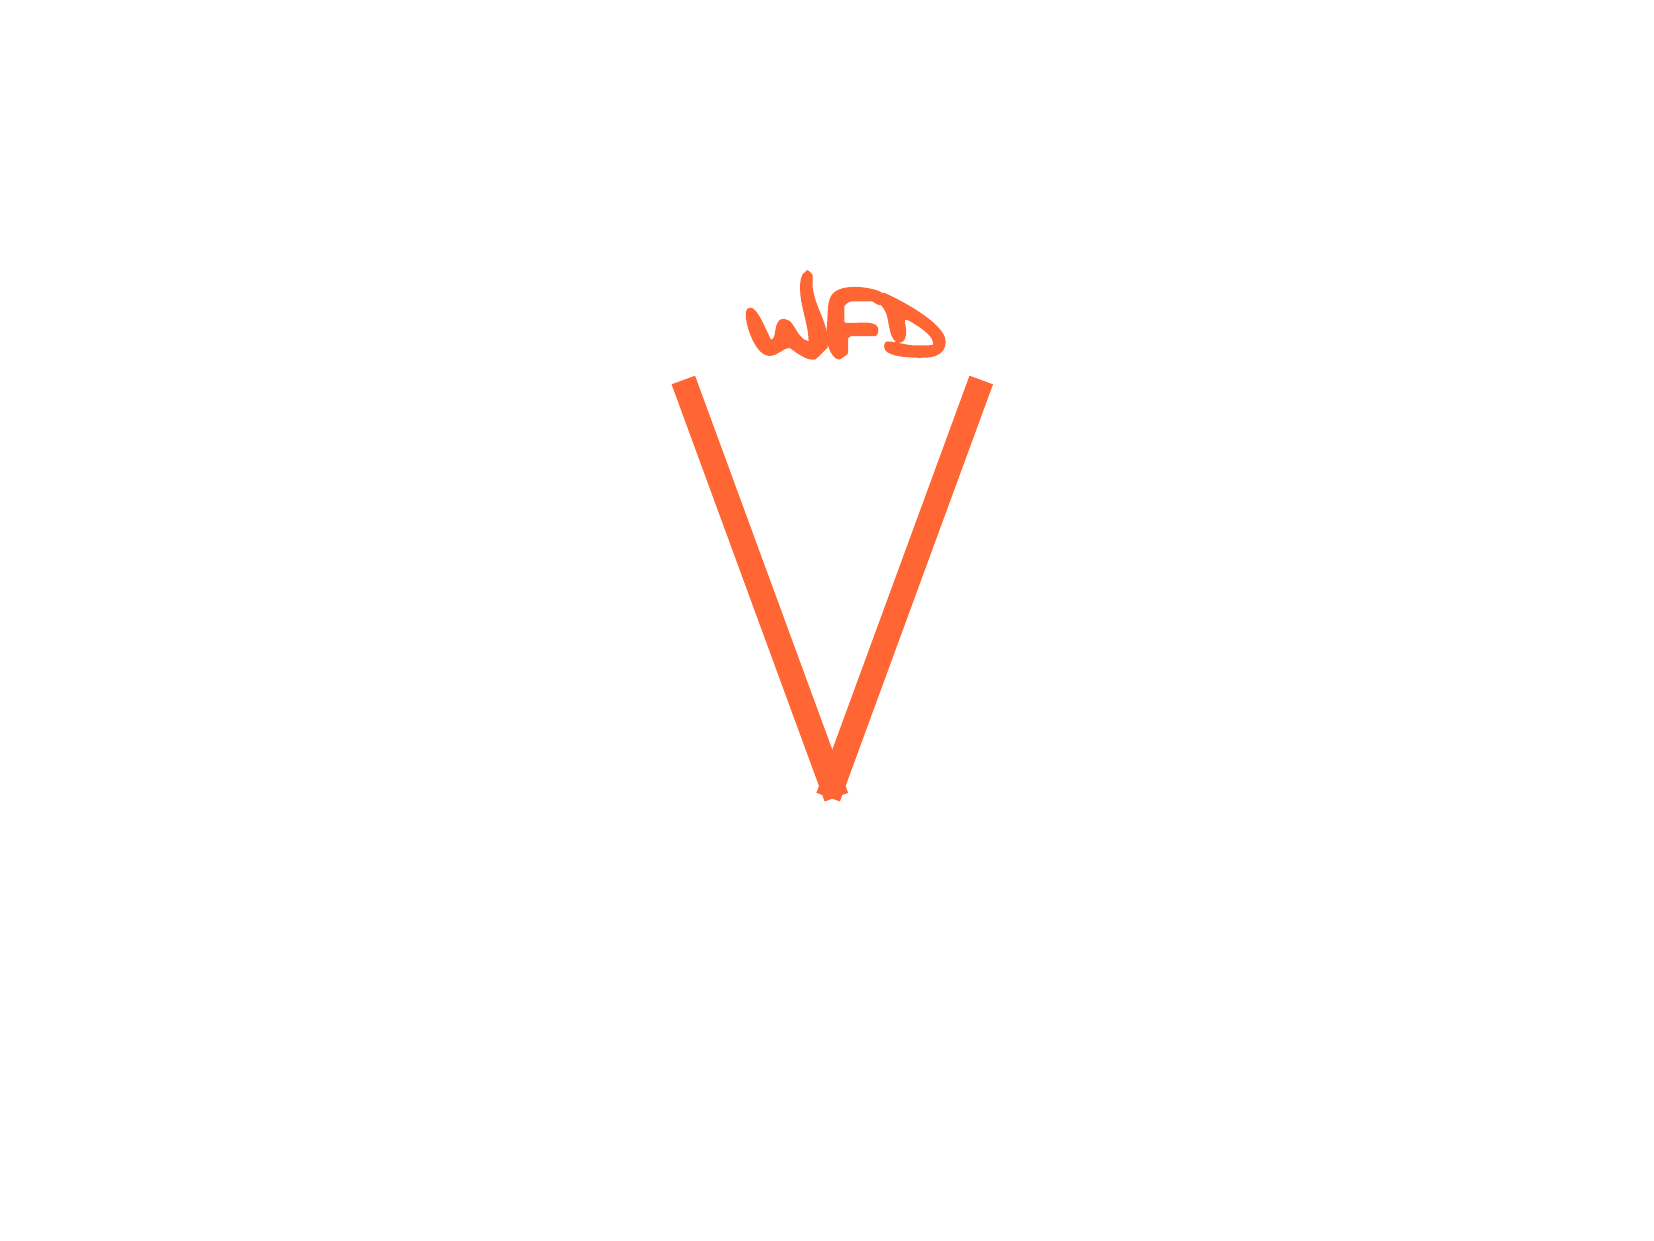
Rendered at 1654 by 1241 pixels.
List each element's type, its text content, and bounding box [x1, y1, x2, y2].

text_box WFD [731, 258, 961, 390]
